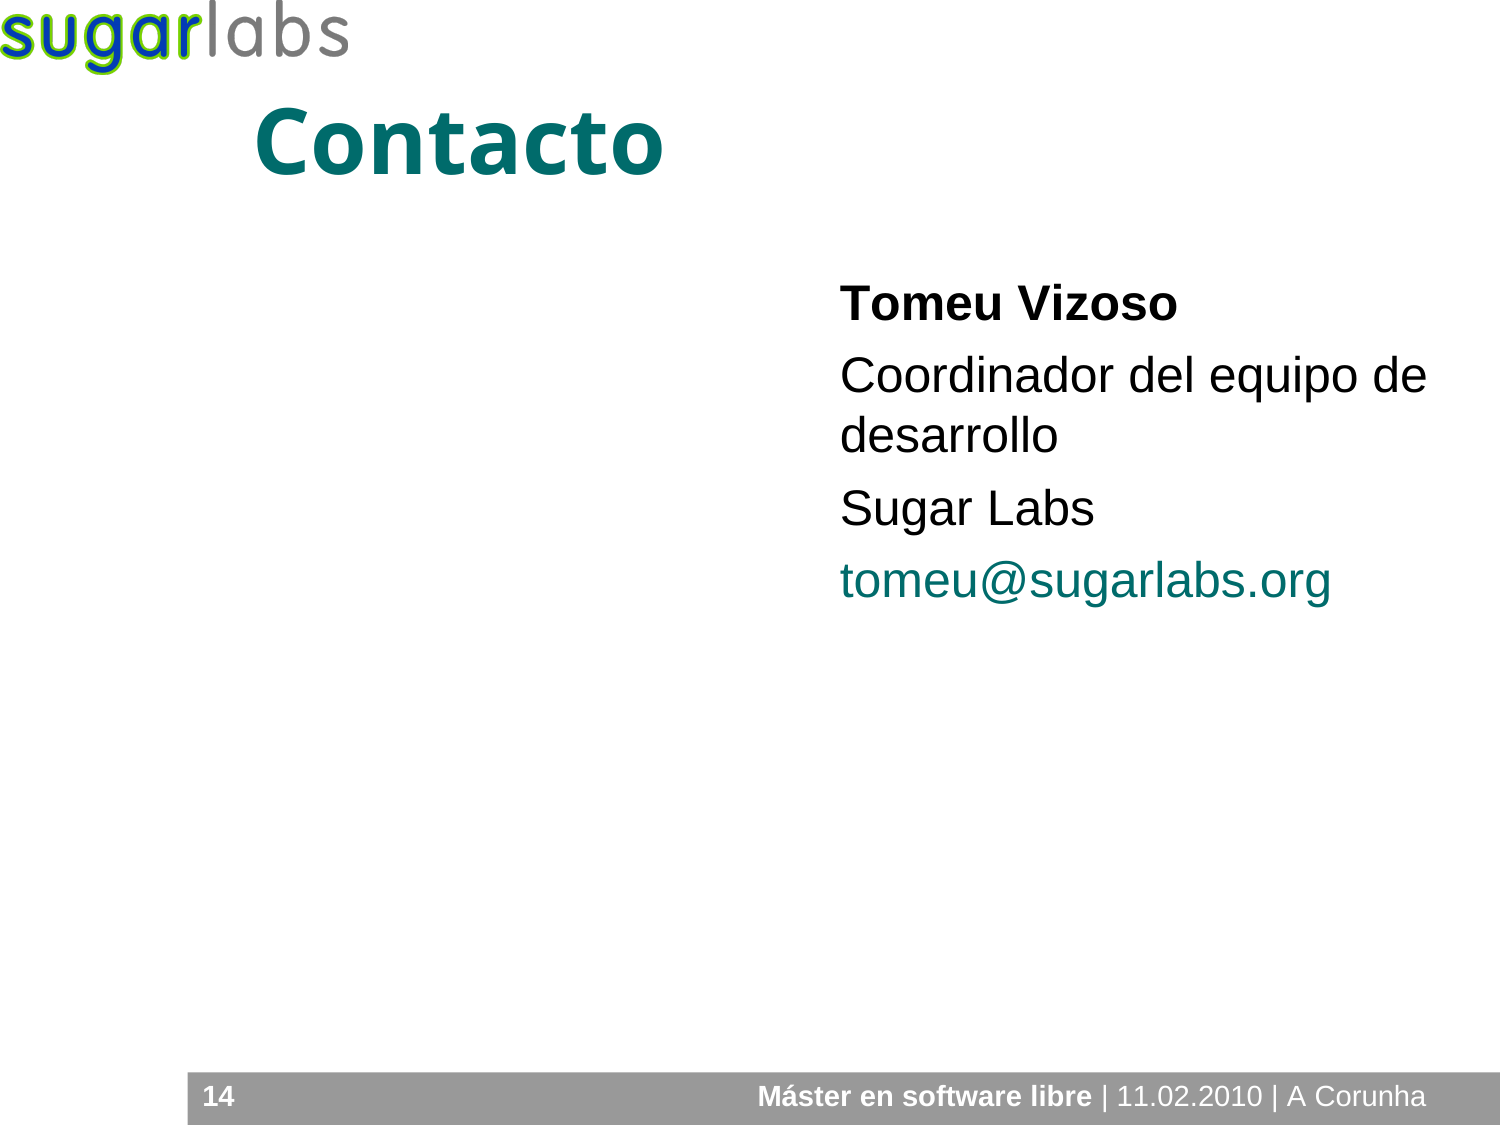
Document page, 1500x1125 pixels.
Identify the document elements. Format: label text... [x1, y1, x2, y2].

text_box Tomeu Vizoso Coordinador del equipo de desarrollo Sugar Labs tomeu@sugarlabs.org [824, 262, 1463, 1005]
title Contacto [237, 45, 1500, 233]
picture [0, 0, 348, 75]
